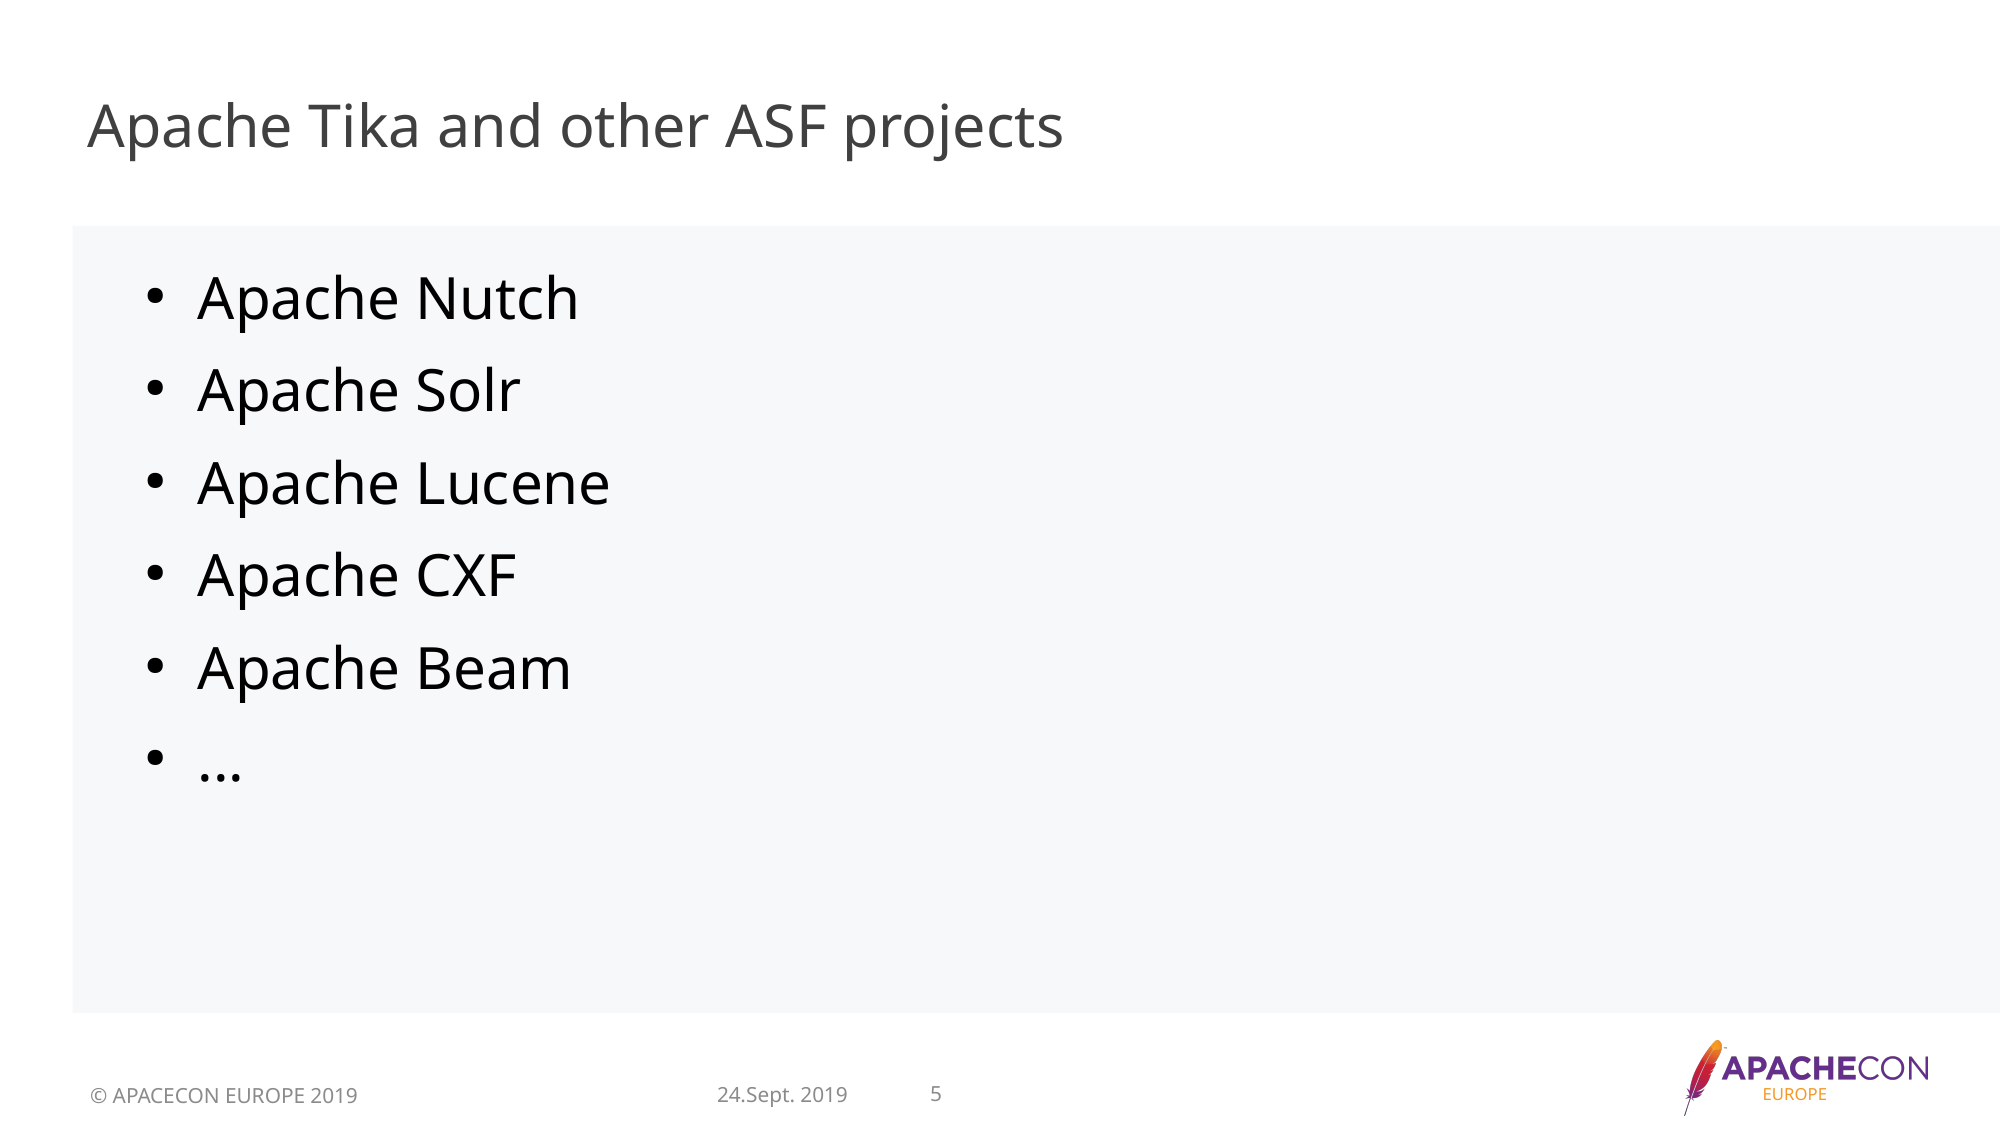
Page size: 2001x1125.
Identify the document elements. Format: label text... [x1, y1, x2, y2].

footer © APACECON EUROPE 2019 [74, 1065, 686, 1125]
title Apache Tika and other ASF projects [72, 80, 1928, 167]
picture [1684, 1040, 1928, 1116]
list Apache Nutch Apache Solr Apache Lucene Apache CXF Apache Beam ... [112, 261, 1928, 976]
slide_number <number> [878, 1065, 957, 1124]
slide_number 24.Sept. 2019 [693, 1065, 871, 1124]
